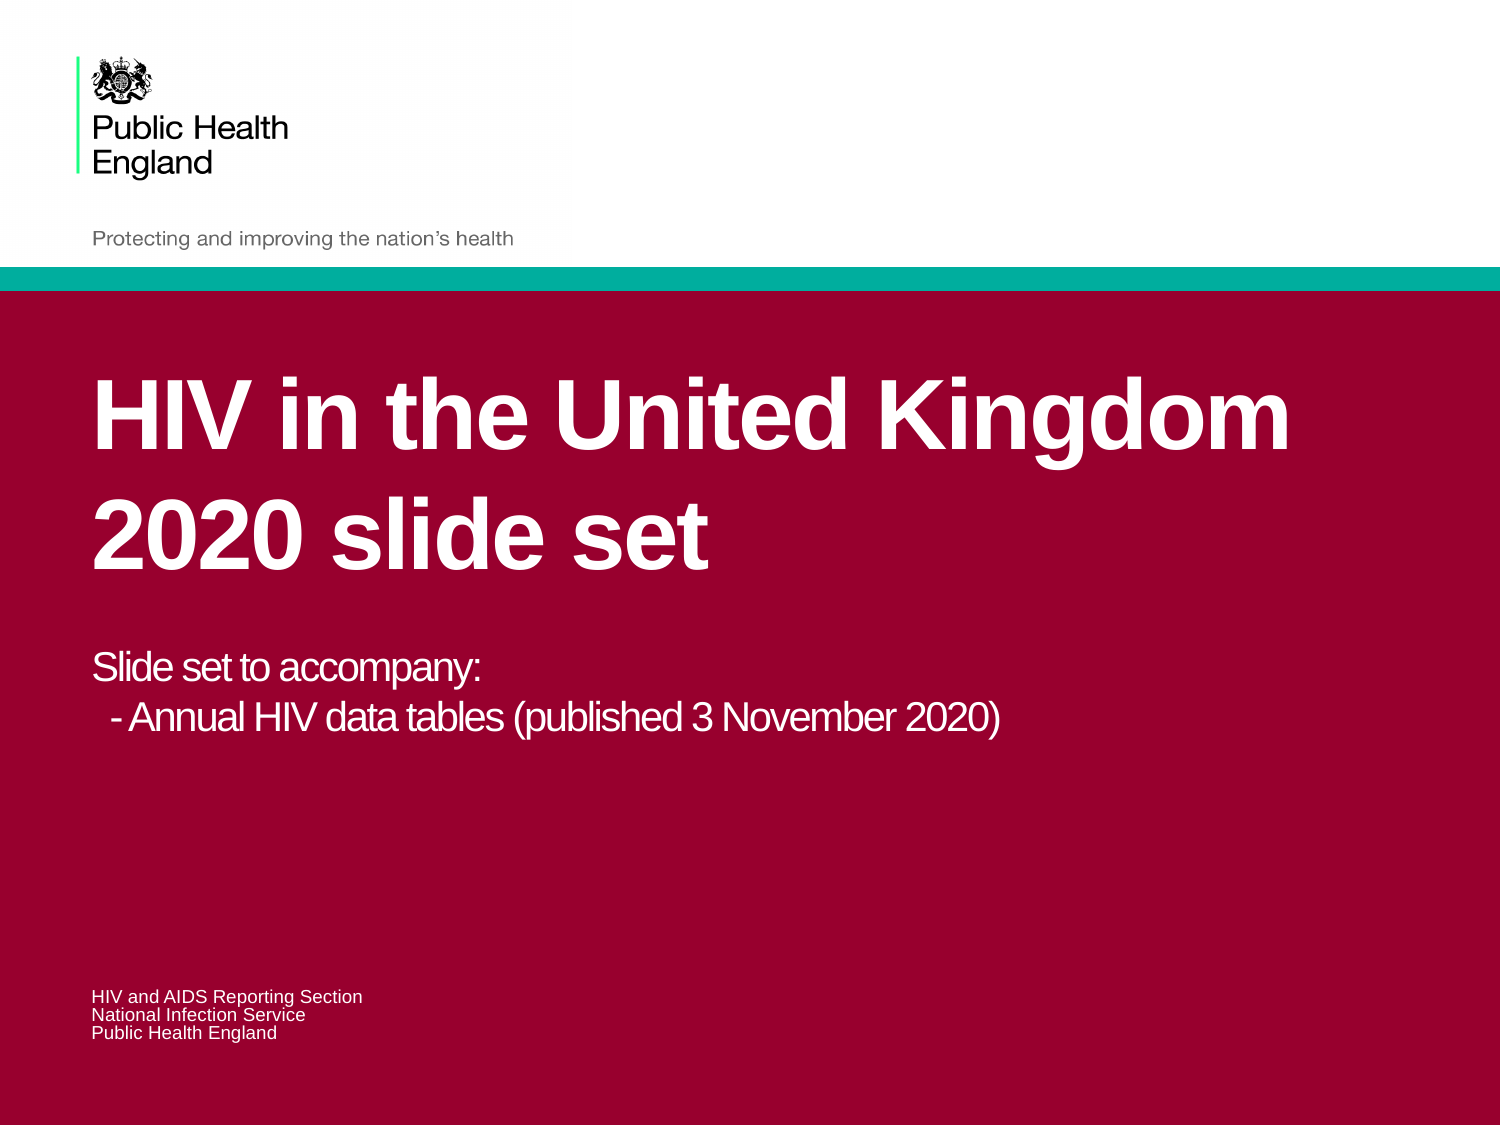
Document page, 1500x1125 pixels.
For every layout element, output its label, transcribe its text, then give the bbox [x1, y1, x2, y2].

subtitle HIV and AIDS Reporting Section National Infection Service Public Health England [91, 987, 1344, 1044]
picture [0, 0, 572, 265]
title HIV in the United Kingdom 2020 slide set a Slide set to accompany: - Annual HIV data tables (published 3 November 2020) [91, 349, 1344, 692]
